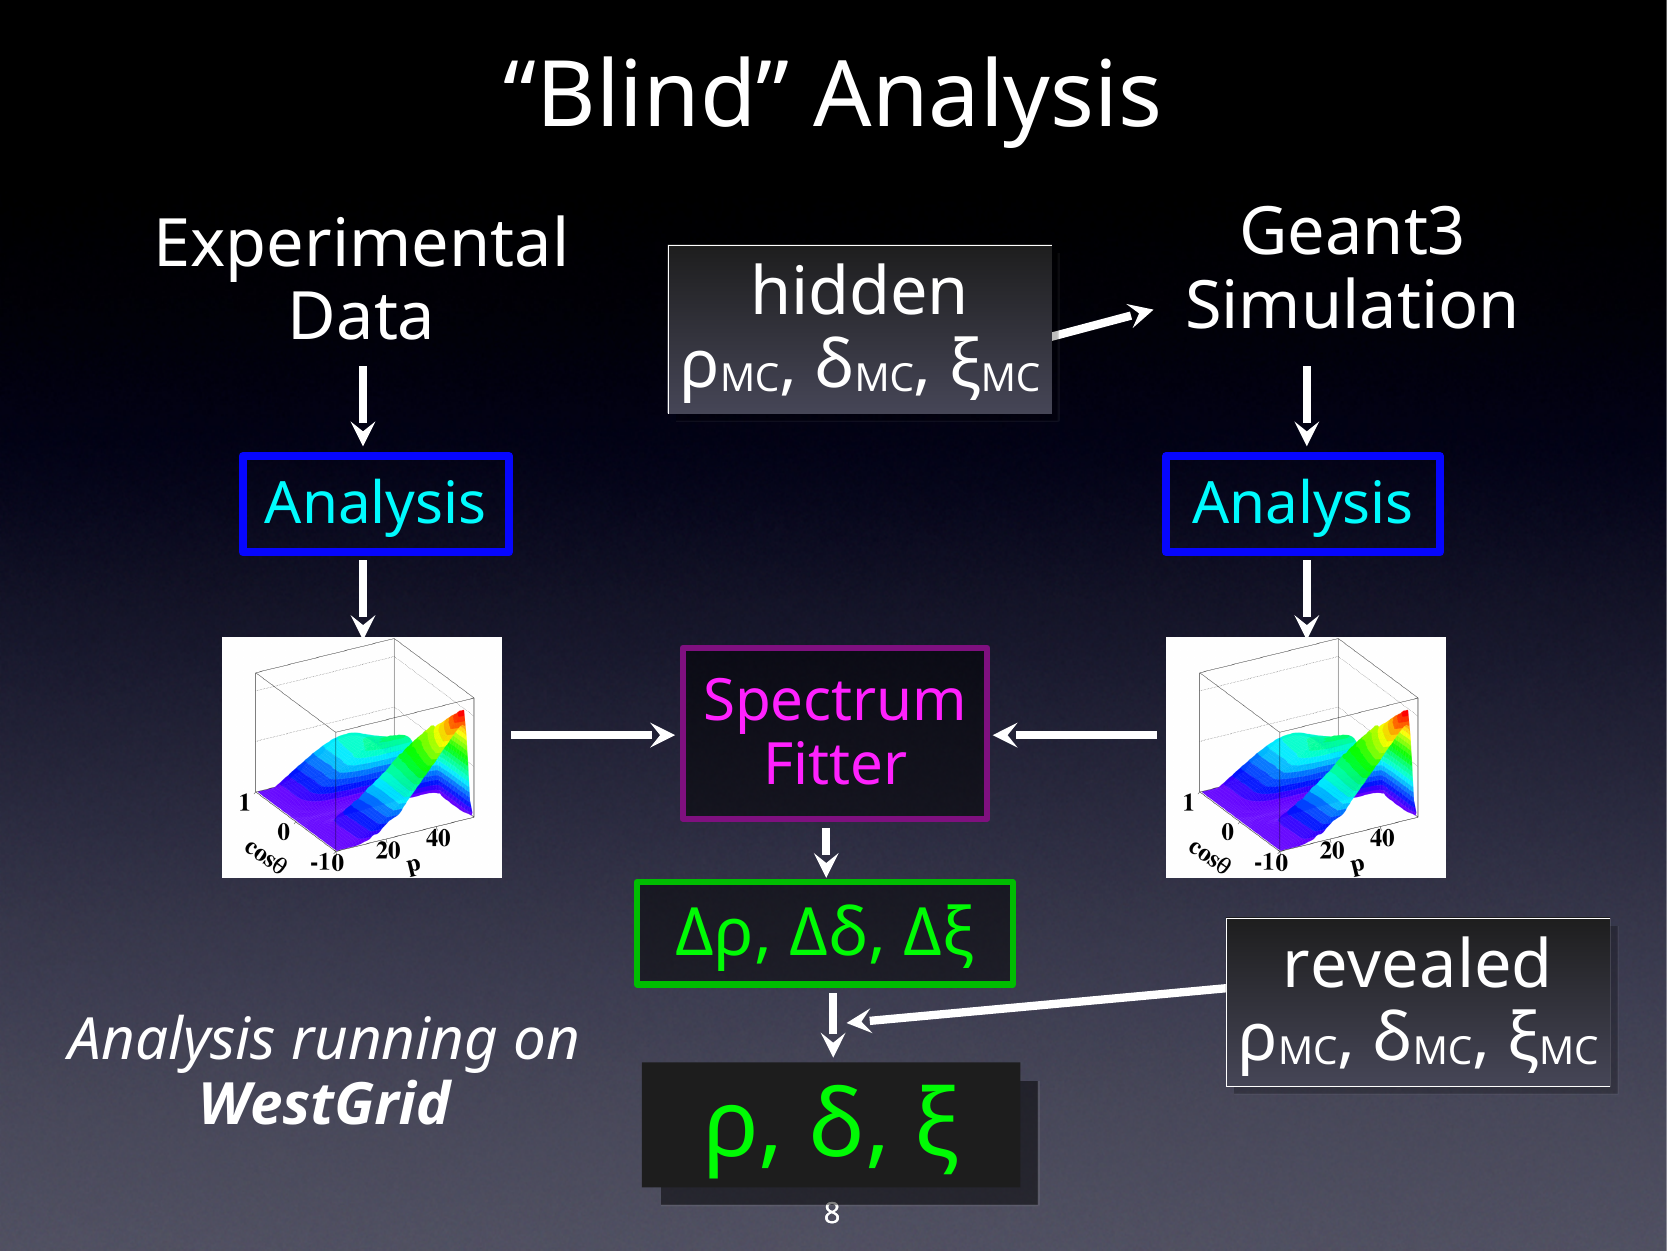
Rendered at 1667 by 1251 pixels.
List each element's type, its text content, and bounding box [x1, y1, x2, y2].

text_box Geant3 Simulation [1205, 188, 1500, 351]
picture [1195, 285, 1205, 301]
picture [0, 0, 1667, 1251]
text_box <number> [810, 1189, 855, 1236]
text_box Analysis running on WestGrid [25, 990, 623, 1156]
text_box Spectrum Fitter [682, 647, 988, 819]
text_box Δρ, Δδ, Δξ [636, 882, 1013, 985]
text_box Analysis [242, 456, 509, 553]
title “Blind” Analysis [162, 0, 1505, 253]
text_box Experimental Data [169, 200, 554, 363]
text_box revealed ρMC, δMC, ξMC [1225, 917, 1611, 1087]
text_box ρ, δ, ξ [641, 1062, 1021, 1188]
text_box Analysis [1166, 456, 1440, 553]
text_box hidden ρMC, δMC, ξMC [667, 244, 1052, 414]
